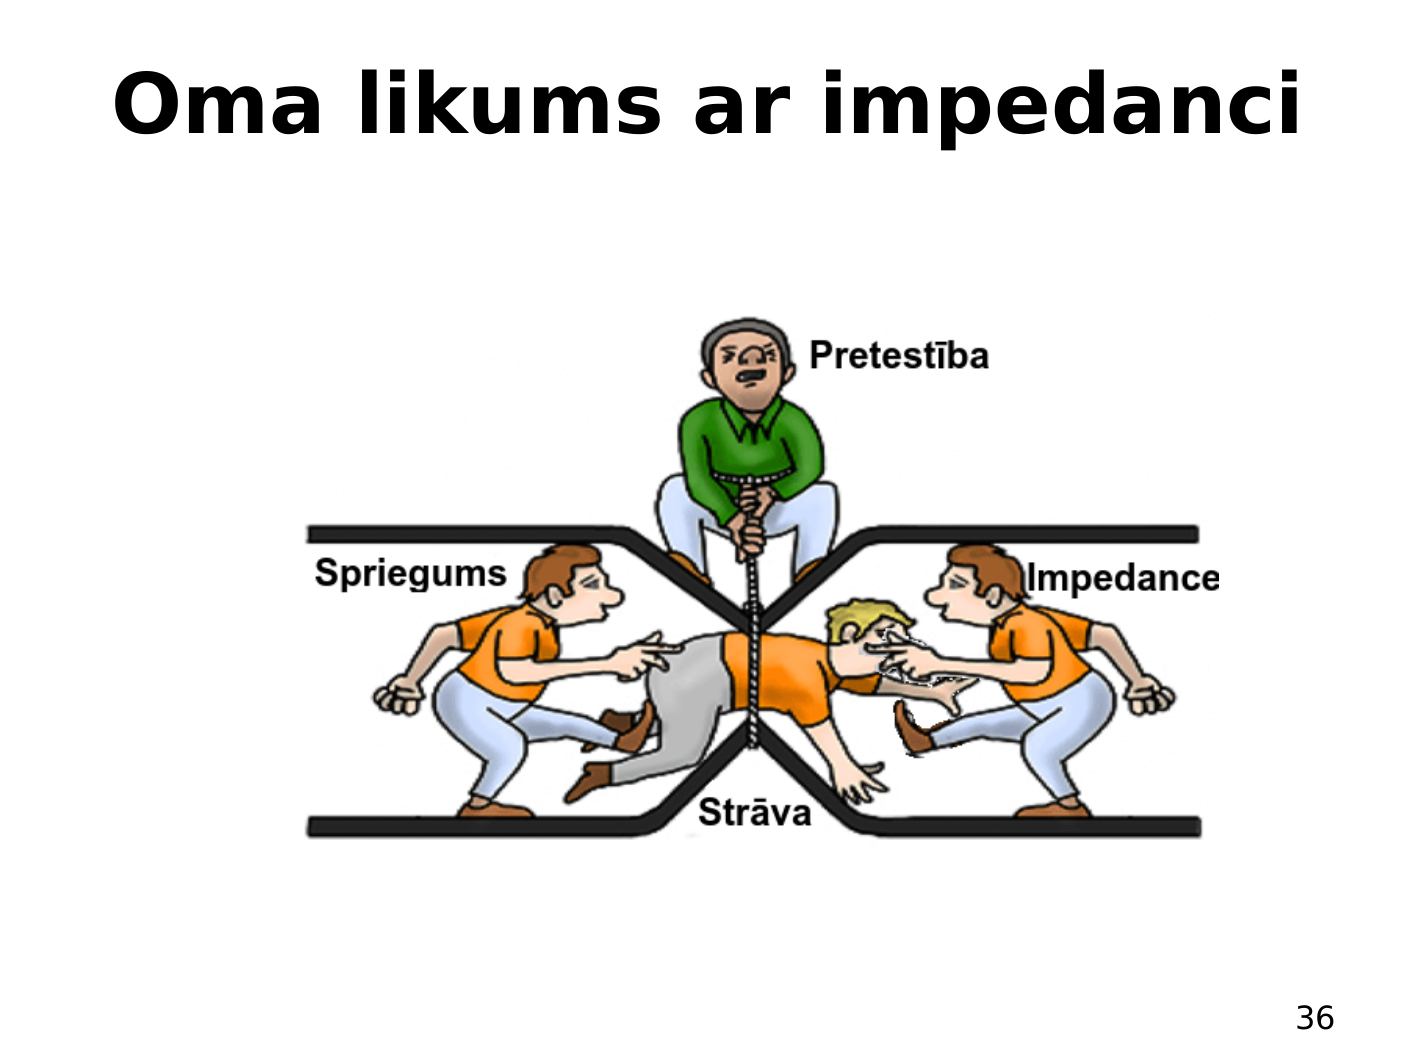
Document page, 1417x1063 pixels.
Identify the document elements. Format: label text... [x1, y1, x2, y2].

title Oma likums ar impedanci [70, 42, 1346, 168]
picture [291, 270, 1219, 857]
